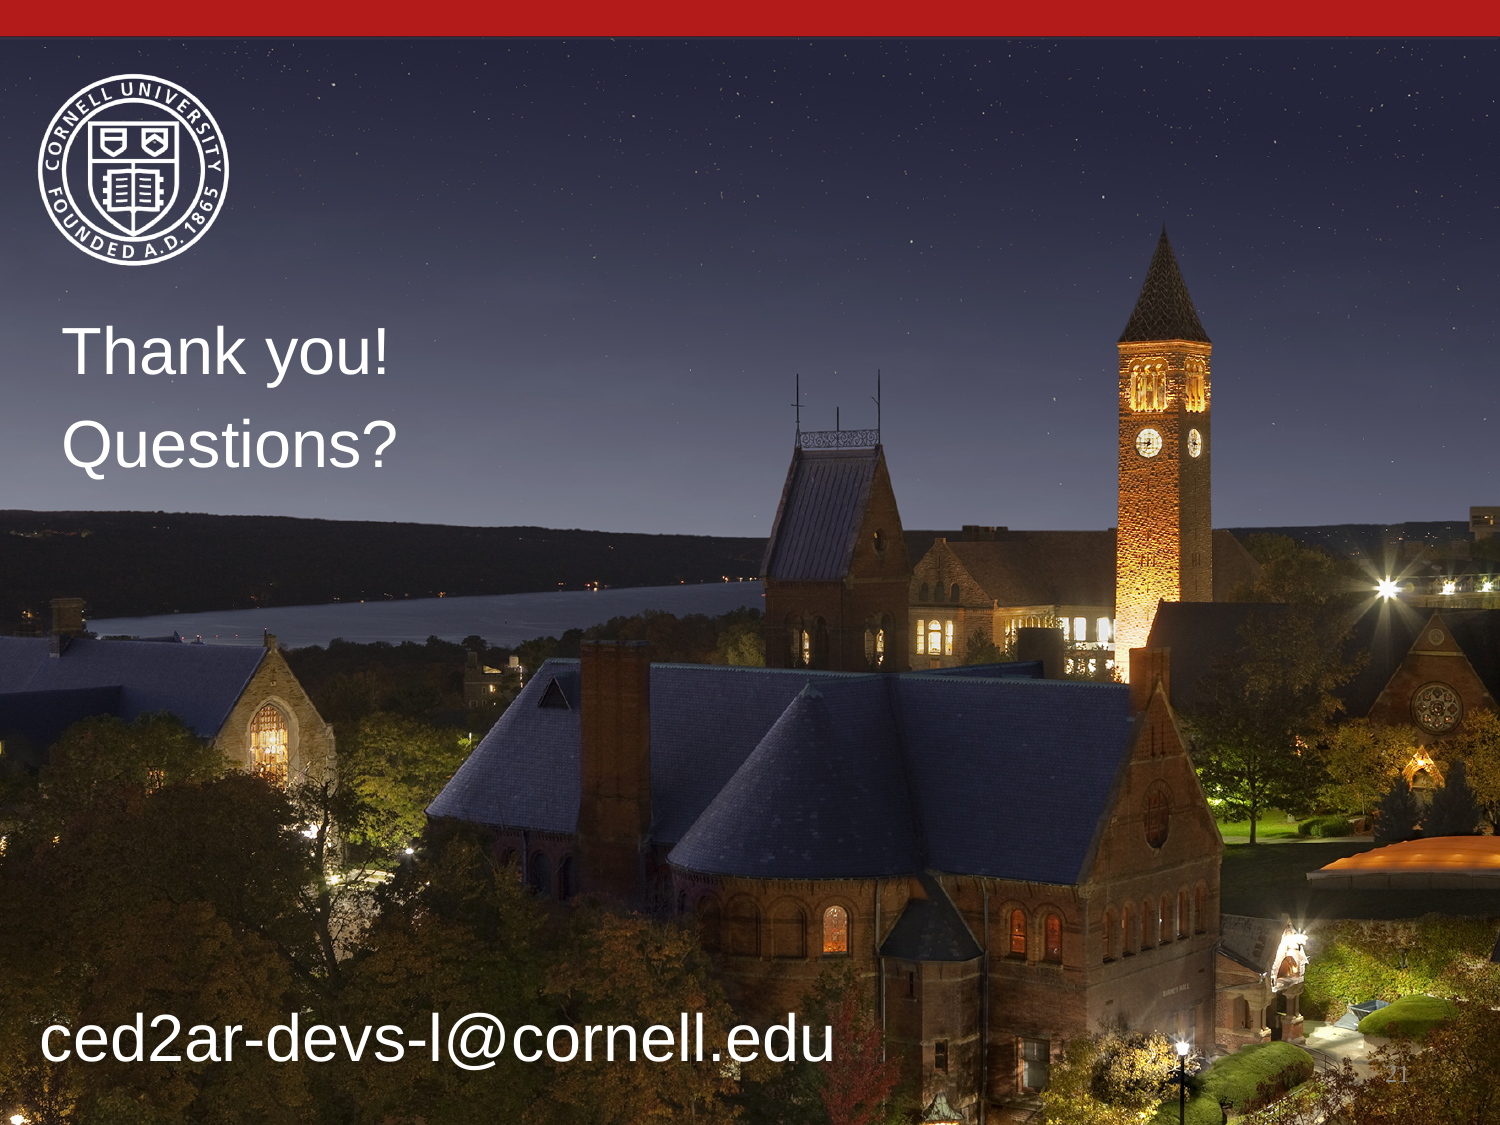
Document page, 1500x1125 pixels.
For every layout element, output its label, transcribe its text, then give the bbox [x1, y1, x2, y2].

list Thank you! Questions? [46, 299, 817, 525]
slide_number <number> [1074, 1042, 1425, 1103]
picture [0, 37, 1500, 1125]
text_box ced2ar-devs-l@cornell.edu [24, 987, 875, 1088]
